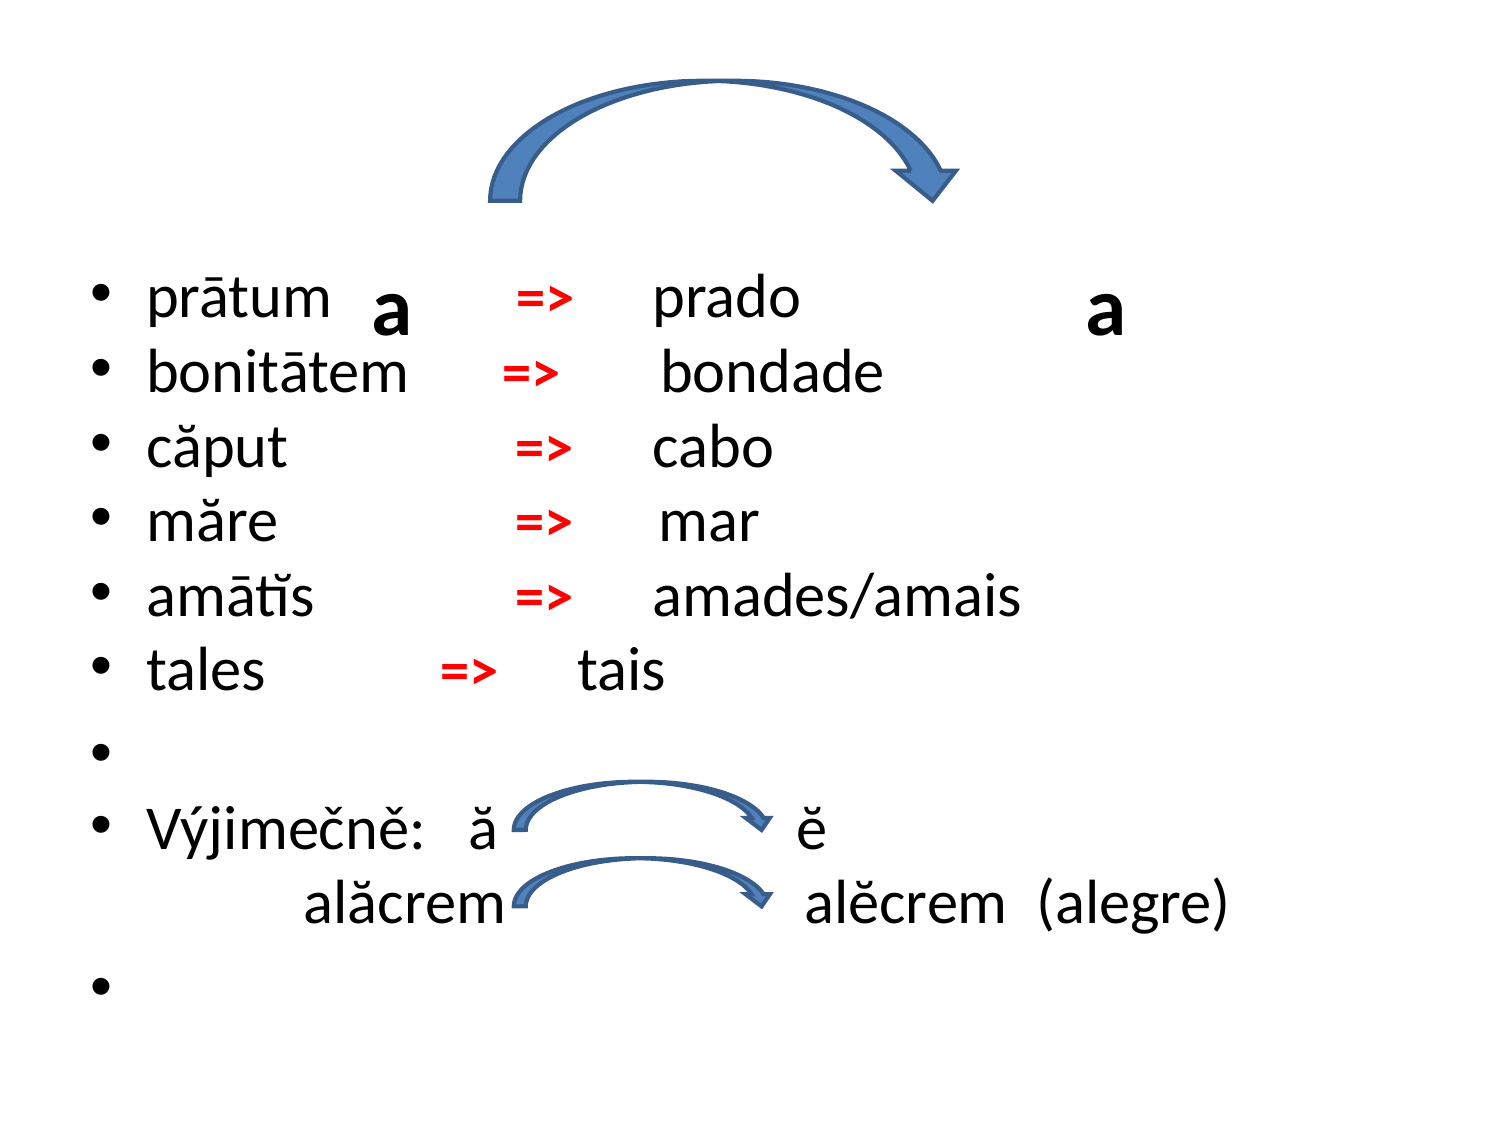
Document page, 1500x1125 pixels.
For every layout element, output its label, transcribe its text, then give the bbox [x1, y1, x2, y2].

title a a [75, 45, 1426, 233]
text_box [490, 80, 956, 201]
text_box [513, 781, 770, 830]
list prātum => prado bonitātem => bondade căput => cabo măre => mar amātĭs => amades/amais tales => tais Výjimečně: ă ĕ alăcrem alĕcrem (alegre) [75, 262, 1426, 1005]
text_box [513, 858, 770, 907]
